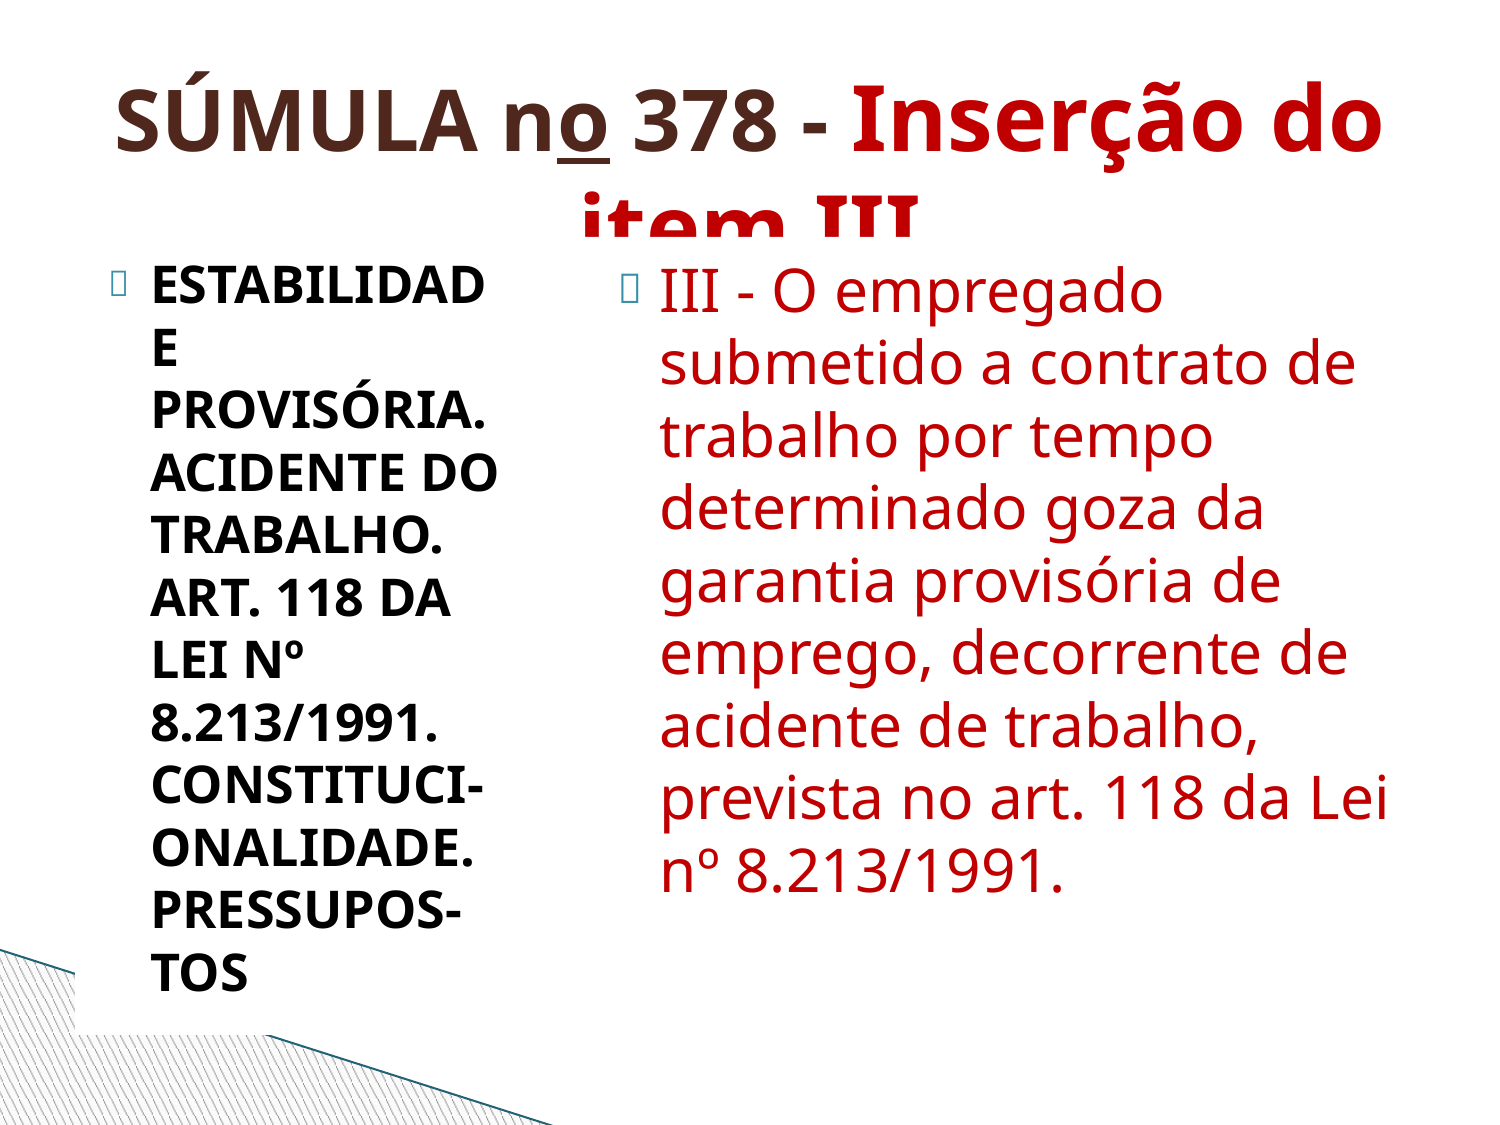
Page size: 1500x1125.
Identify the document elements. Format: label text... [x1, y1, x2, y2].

title SÚMULA no 378 - Inserção do item III [75, 44, 1425, 288]
picture [0, 952, 543, 1125]
list ESTABILIDADE PROVISÓRIA. ACIDENTE DO TRABALHO. ART. 118 DA LEI Nº 8.213/1991. CONSTITUCI-ONALIDADE. PRESSUPOS-TOS [75, 236, 526, 1035]
list III ‐ O empregado submetido a contrato de trabalho por tempo determinado goza da garantia provisória de emprego, decorrente de acidente de trabalho, prevista no art. 118 da Lei nº 8.213/1991. [584, 236, 1425, 1035]
